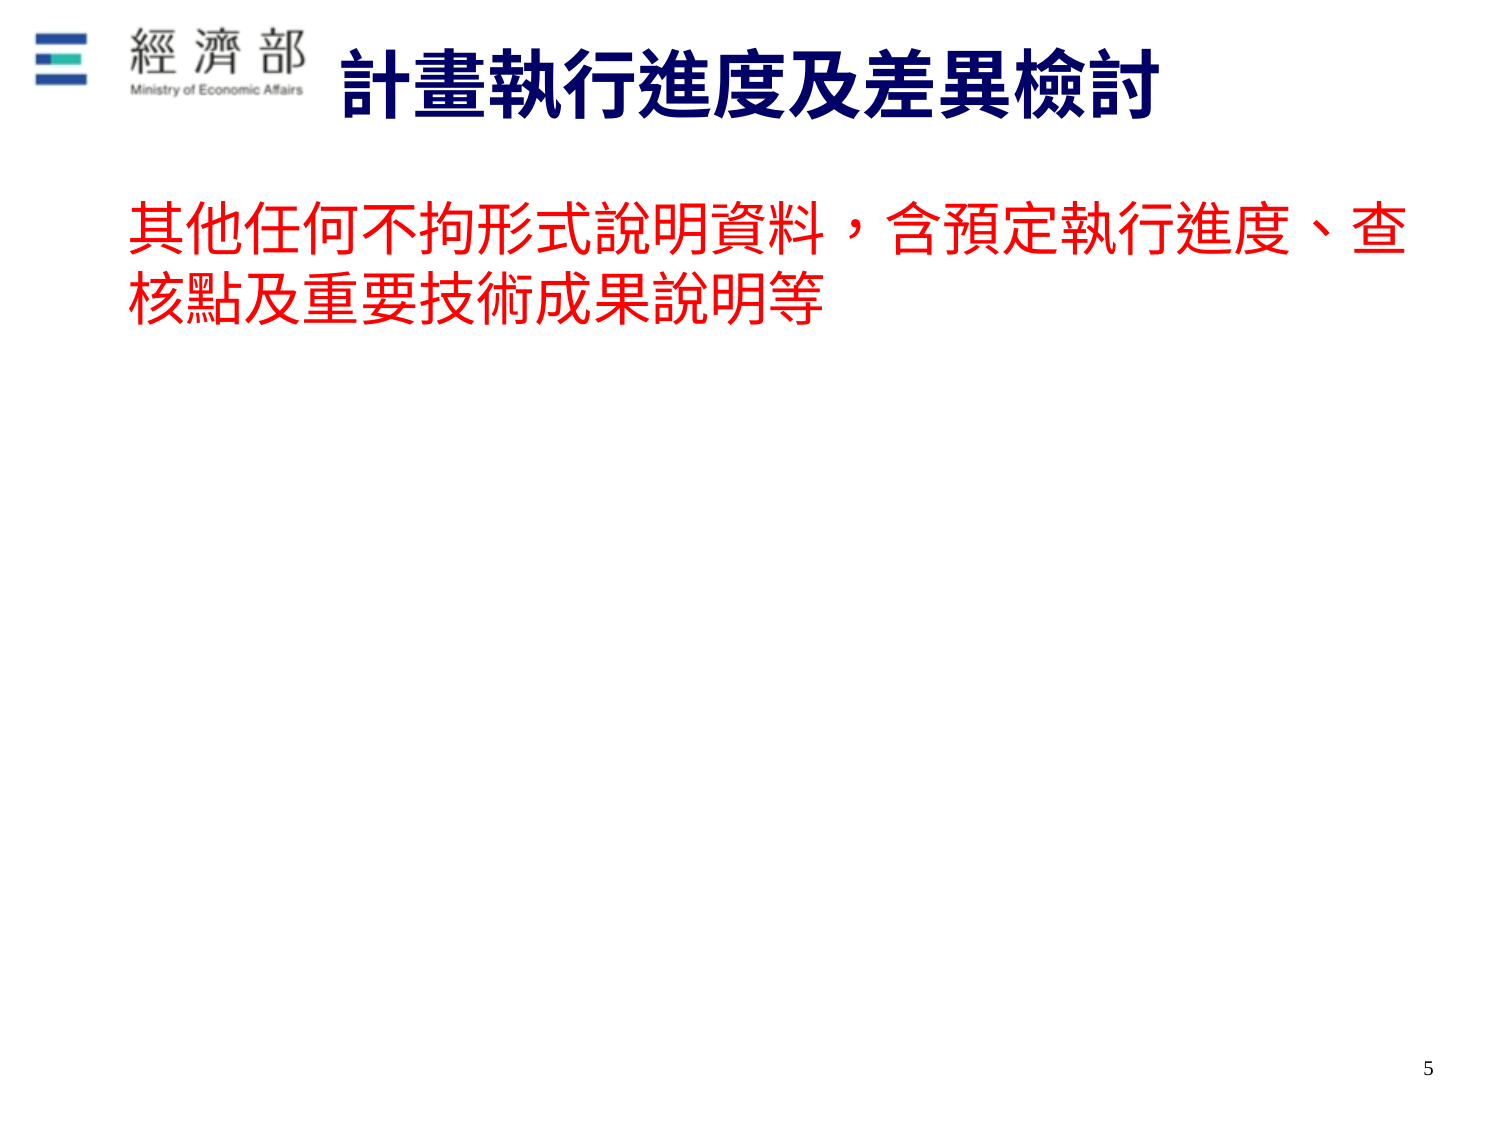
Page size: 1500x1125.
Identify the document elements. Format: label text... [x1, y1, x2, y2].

title 計畫執行進度及差異檢討 [75, 23, 1426, 143]
text_box 其他任何不拘形式說明資料，含預定執行進度、查核點及重要技術成果說明等 [112, 184, 1426, 342]
text_box [1408, 1046, 1500, 1125]
